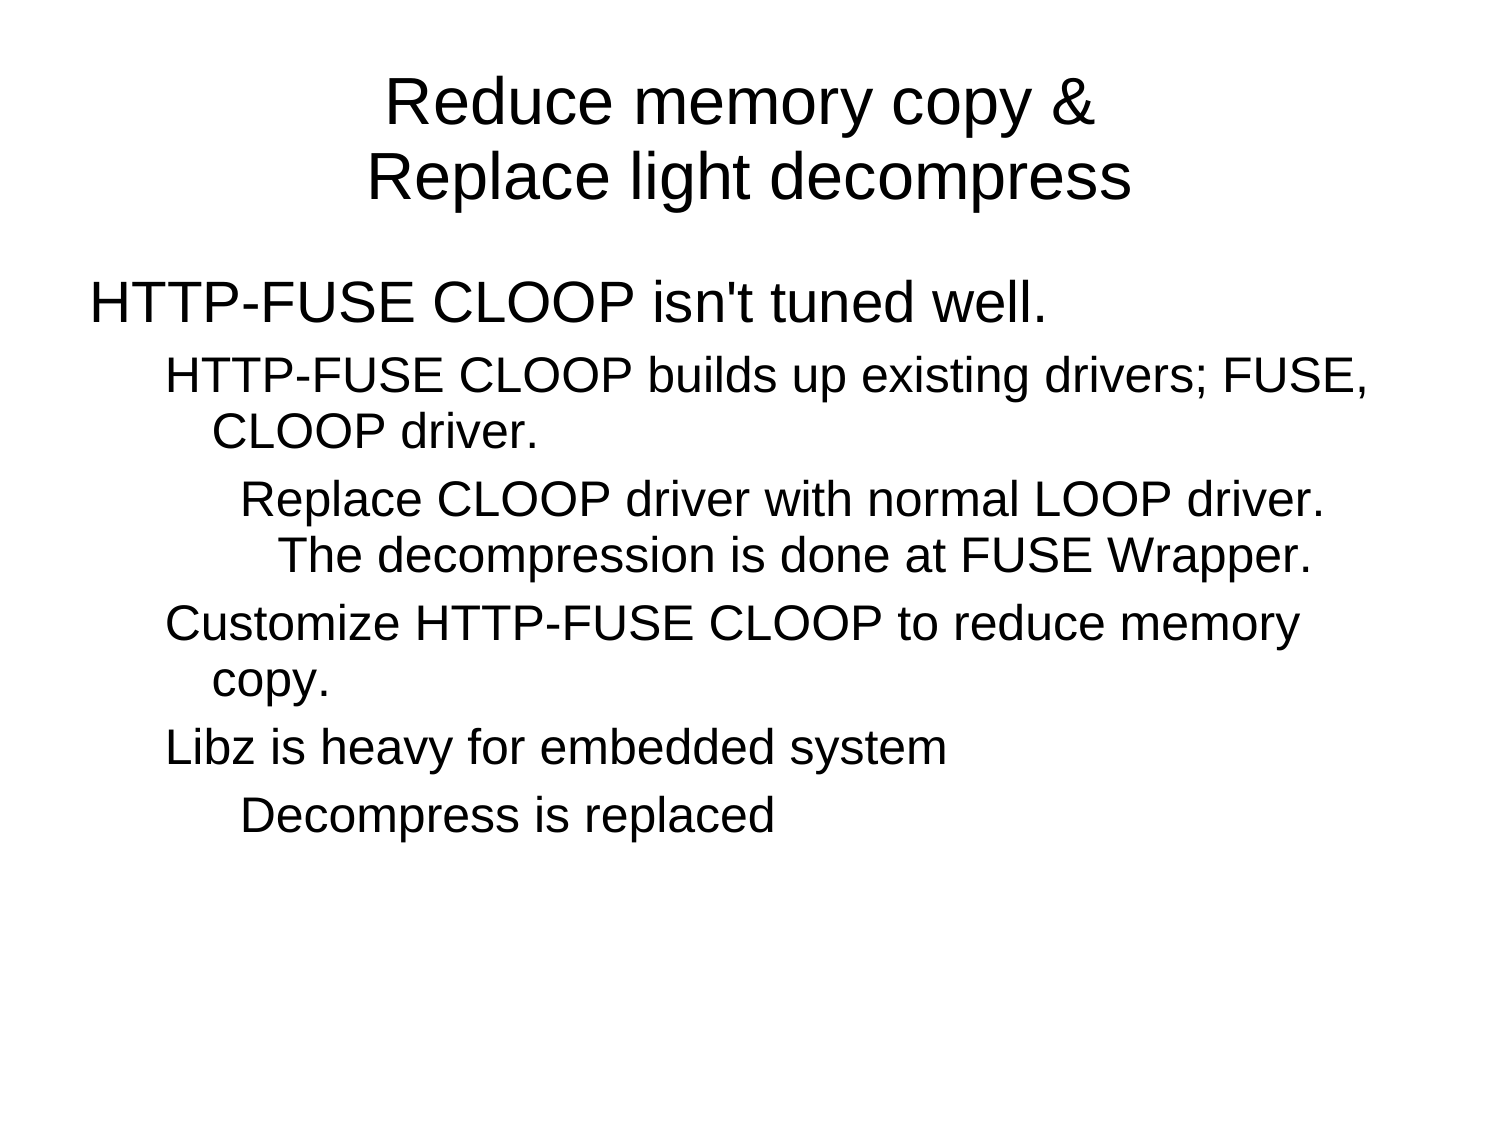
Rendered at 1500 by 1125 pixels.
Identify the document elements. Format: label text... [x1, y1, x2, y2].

title Reduce memory copy & Replace light decompress [75, 45, 1426, 233]
list HTTP-FUSE CLOOP isn't tuned well. HTTP-FUSE CLOOP builds up existing drivers; FUSE, CLOOP driver. Replace CLOOP driver with normal LOOP driver. The decompression is done at FUSE Wrapper. Customize HTTP-FUSE CLOOP to reduce memory copy. Libz is heavy for embedded system Decompress is replaced [75, 262, 1426, 1058]
